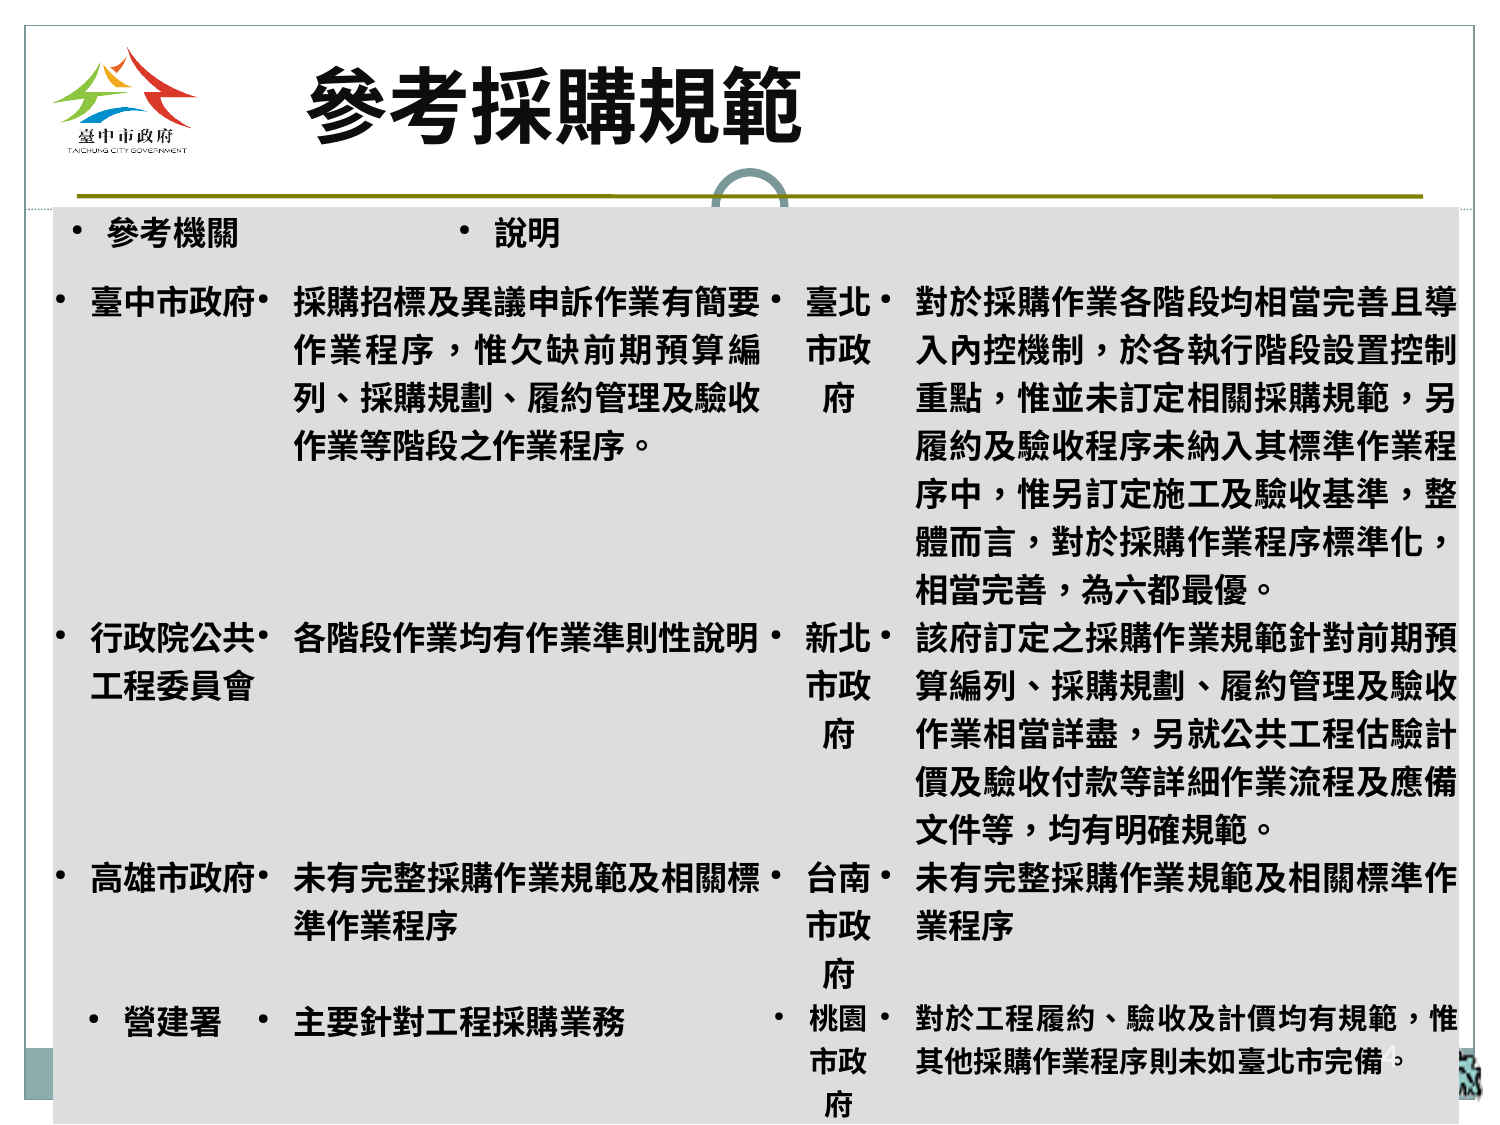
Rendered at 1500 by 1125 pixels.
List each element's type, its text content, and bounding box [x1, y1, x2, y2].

table_header [762, 207, 880, 276]
table_cell 桃園市政府 [762, 996, 880, 1124]
table_cell 營建署 [53, 996, 258, 1124]
table_cell 採購招標及異議申訴作業有簡要作業程序，惟欠缺前期預算編列、採購規劃、履約管理及驗收作業等階段之作業程序。 [258, 276, 762, 612]
picture [1459, 1046, 1483, 1106]
table_cell 行政院公共工程委員會 [53, 612, 258, 852]
table_cell 對於工程履約、驗收及計價均有規範，惟其他採購作業程序則未如臺北市完備。 [880, 996, 1459, 1124]
table_header 說明 [258, 207, 762, 276]
table_cell 該府訂定之採購作業規範針對前期預算編列、採購規劃、履約管理及驗收作業相當詳盡，另就公共工程估驗計價及驗收付款等詳細作業流程及應備文件等，均有明確規範。 [880, 612, 1459, 852]
table_cell 高雄市政府 [53, 852, 258, 996]
table_header 參考機關 [53, 207, 258, 276]
table_cell 對於採購作業各階段均相當完善且導入內控機制，於各執行階段設置控制重點，惟並未訂定相關採購規範，另履約及驗收程序未納入其標準作業程序中，惟另訂定施工及驗收基準，整體而言，對於採購作業程序標準化，相當完善，為六都最優。 [880, 276, 1459, 612]
table_cell 台南市政府 [762, 852, 880, 996]
table_cell 臺北市政府 [762, 276, 880, 612]
picture [50, 38, 199, 162]
table_cell 未有完整採購作業規範及相關標準作業程序 [880, 852, 1459, 996]
title 參考採購規範 [289, 37, 1450, 162]
table_cell 主要針對工程採購業務 [258, 996, 762, 1124]
table_cell 新北市政府 [762, 612, 880, 852]
table_cell 各階段作業均有作業準則性說明 [258, 612, 762, 852]
text_box [1352, 1022, 1428, 1096]
table_cell 臺中市政府 [53, 276, 258, 612]
table_header [880, 207, 1459, 276]
table_cell 未有完整採購作業規範及相關標準作業程序 [258, 852, 762, 996]
